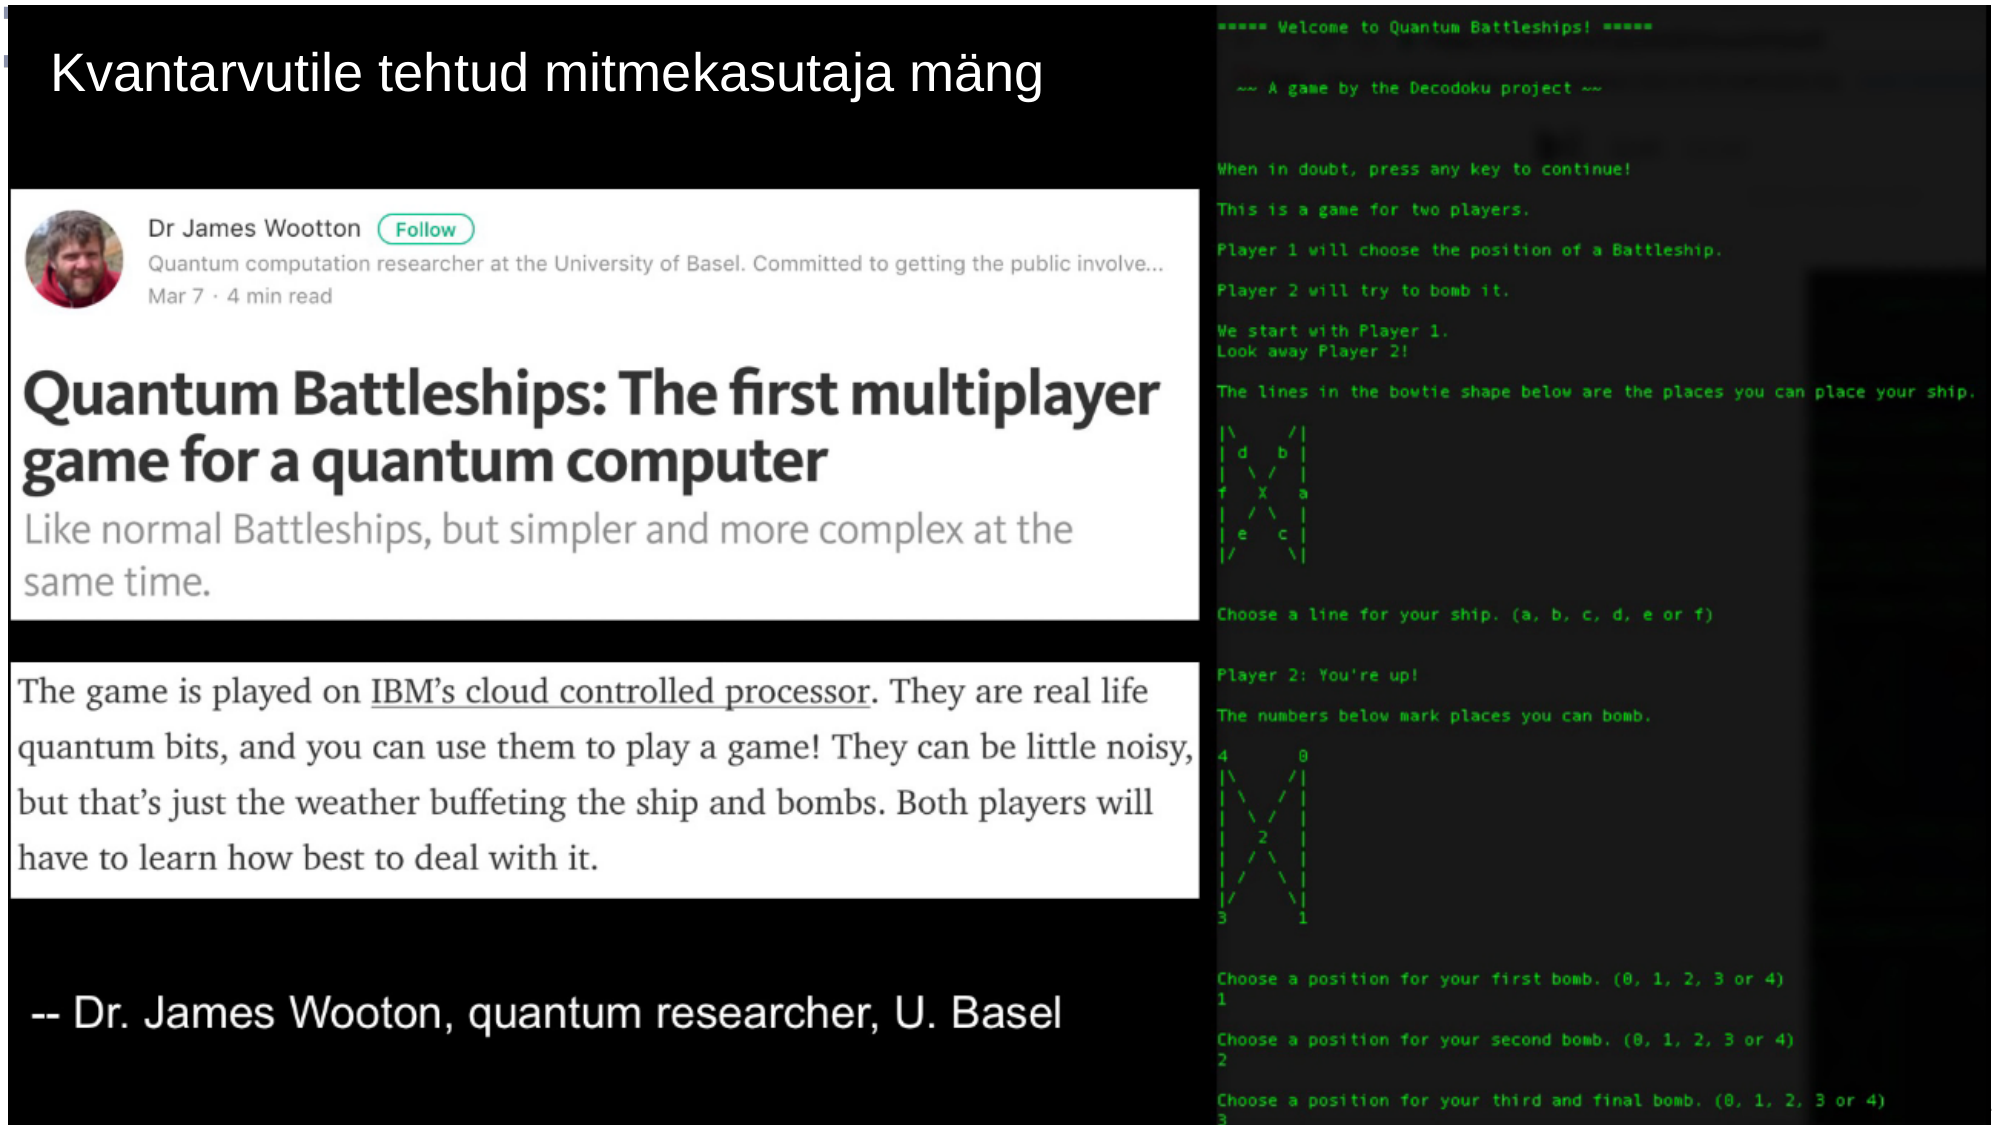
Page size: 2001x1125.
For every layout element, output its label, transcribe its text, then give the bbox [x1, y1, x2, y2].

picture [0, 0, 1991, 1125]
text_box Kvantarvutile tehtud mitmekasutaja mäng [35, 35, 1111, 166]
